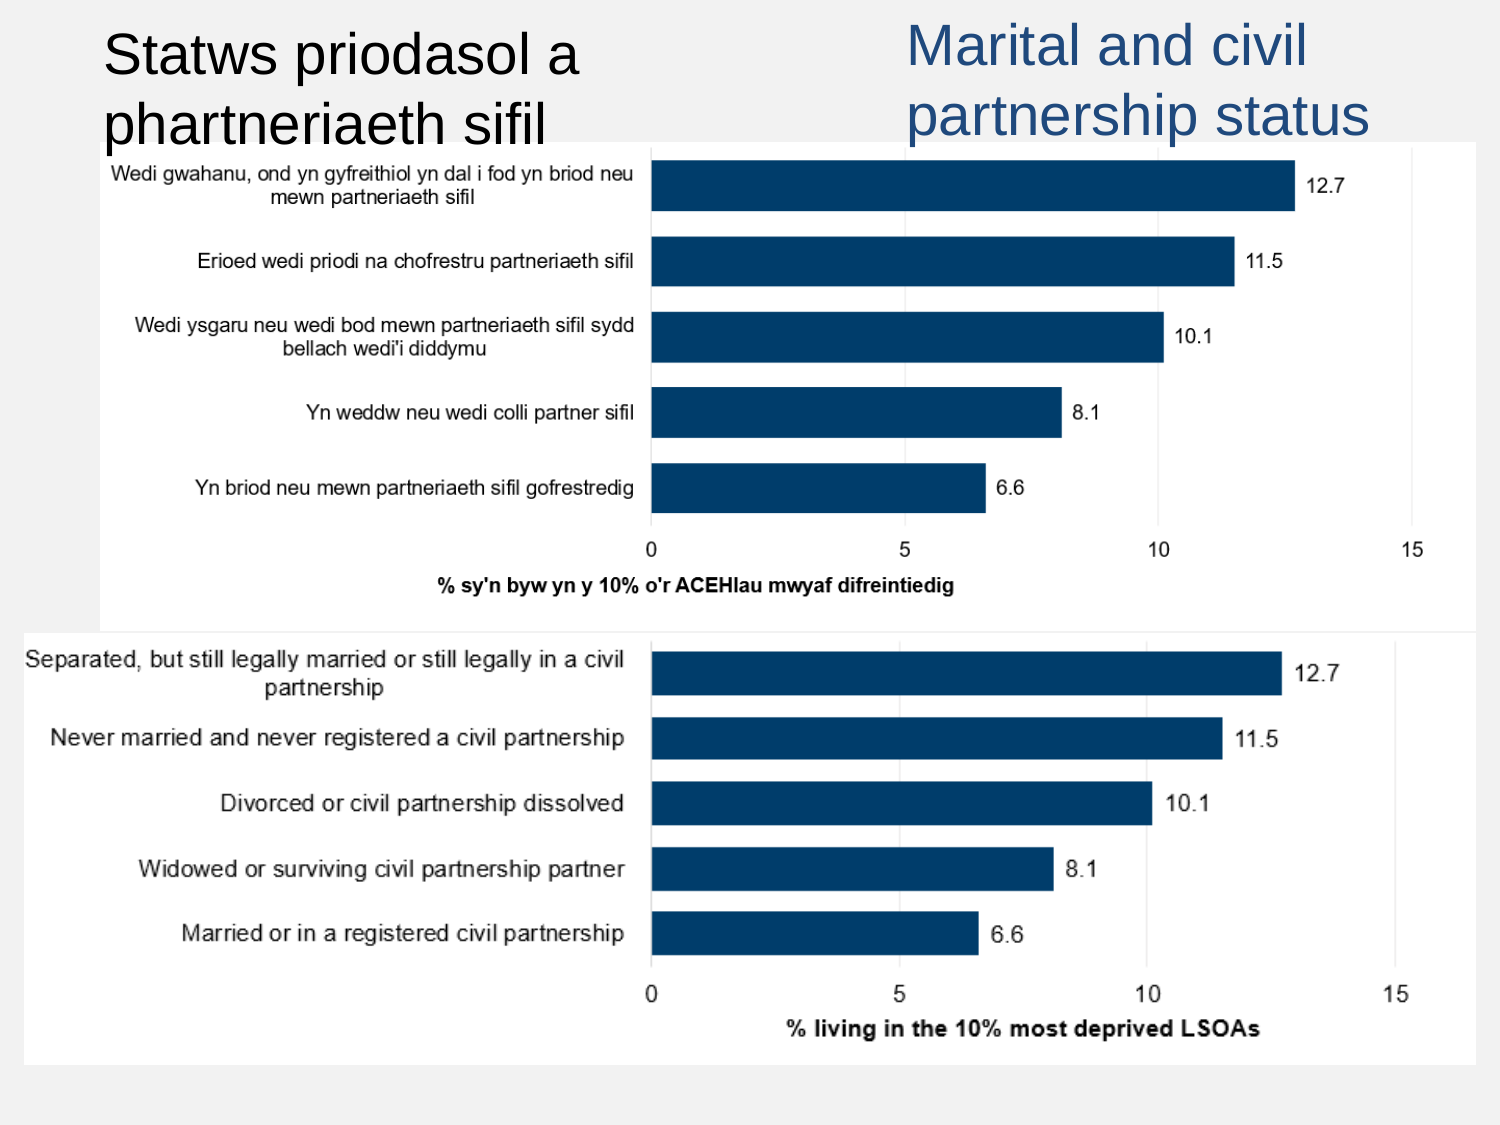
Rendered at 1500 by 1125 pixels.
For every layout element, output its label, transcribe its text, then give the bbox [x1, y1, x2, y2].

picture [24, 633, 1476, 1065]
text_box Marital and civil partnership status [891, 0, 1500, 157]
picture [100, 142, 1476, 631]
text_box Statws priodasol a phartneriaeth sifil [88, 8, 799, 166]
